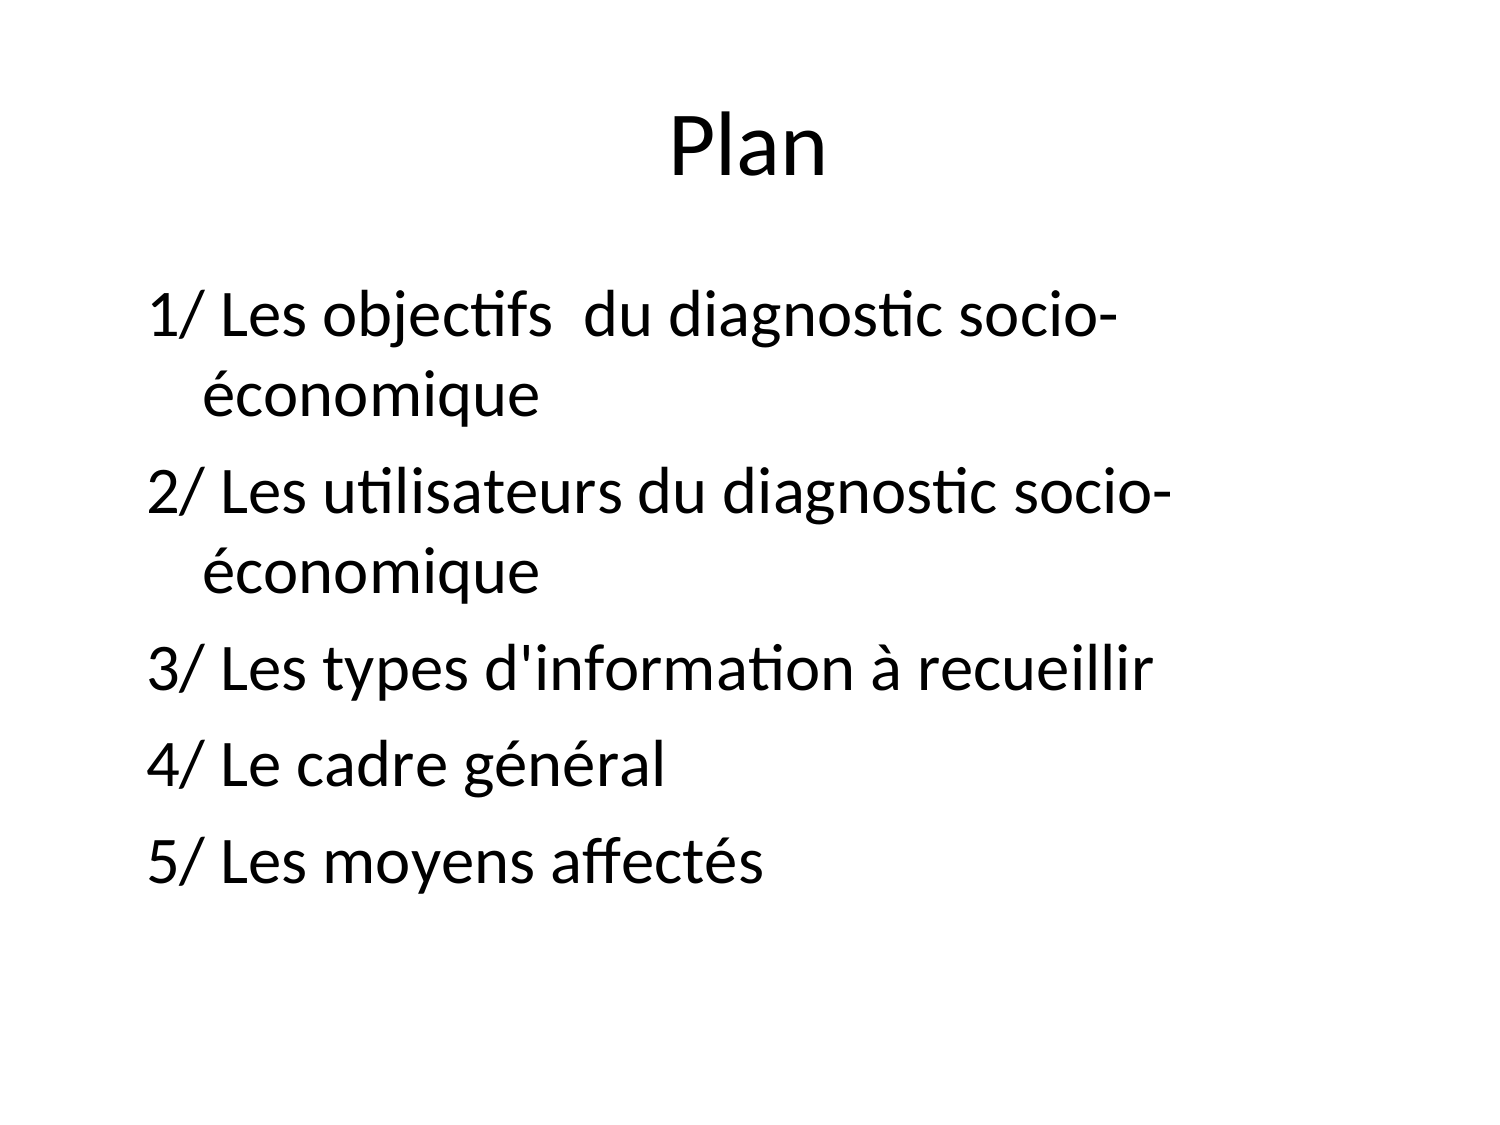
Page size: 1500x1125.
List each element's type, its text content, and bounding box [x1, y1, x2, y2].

title Plan [75, 21, 1423, 257]
list 1/ Les objectifs du diagnostic socio-économique 2/ Les utilisateurs du diagnostic socio-économique 3/ Les types d'information à recueillir 4/ Le cadre général 5/ Les moyens affectés [75, 262, 1423, 1003]
